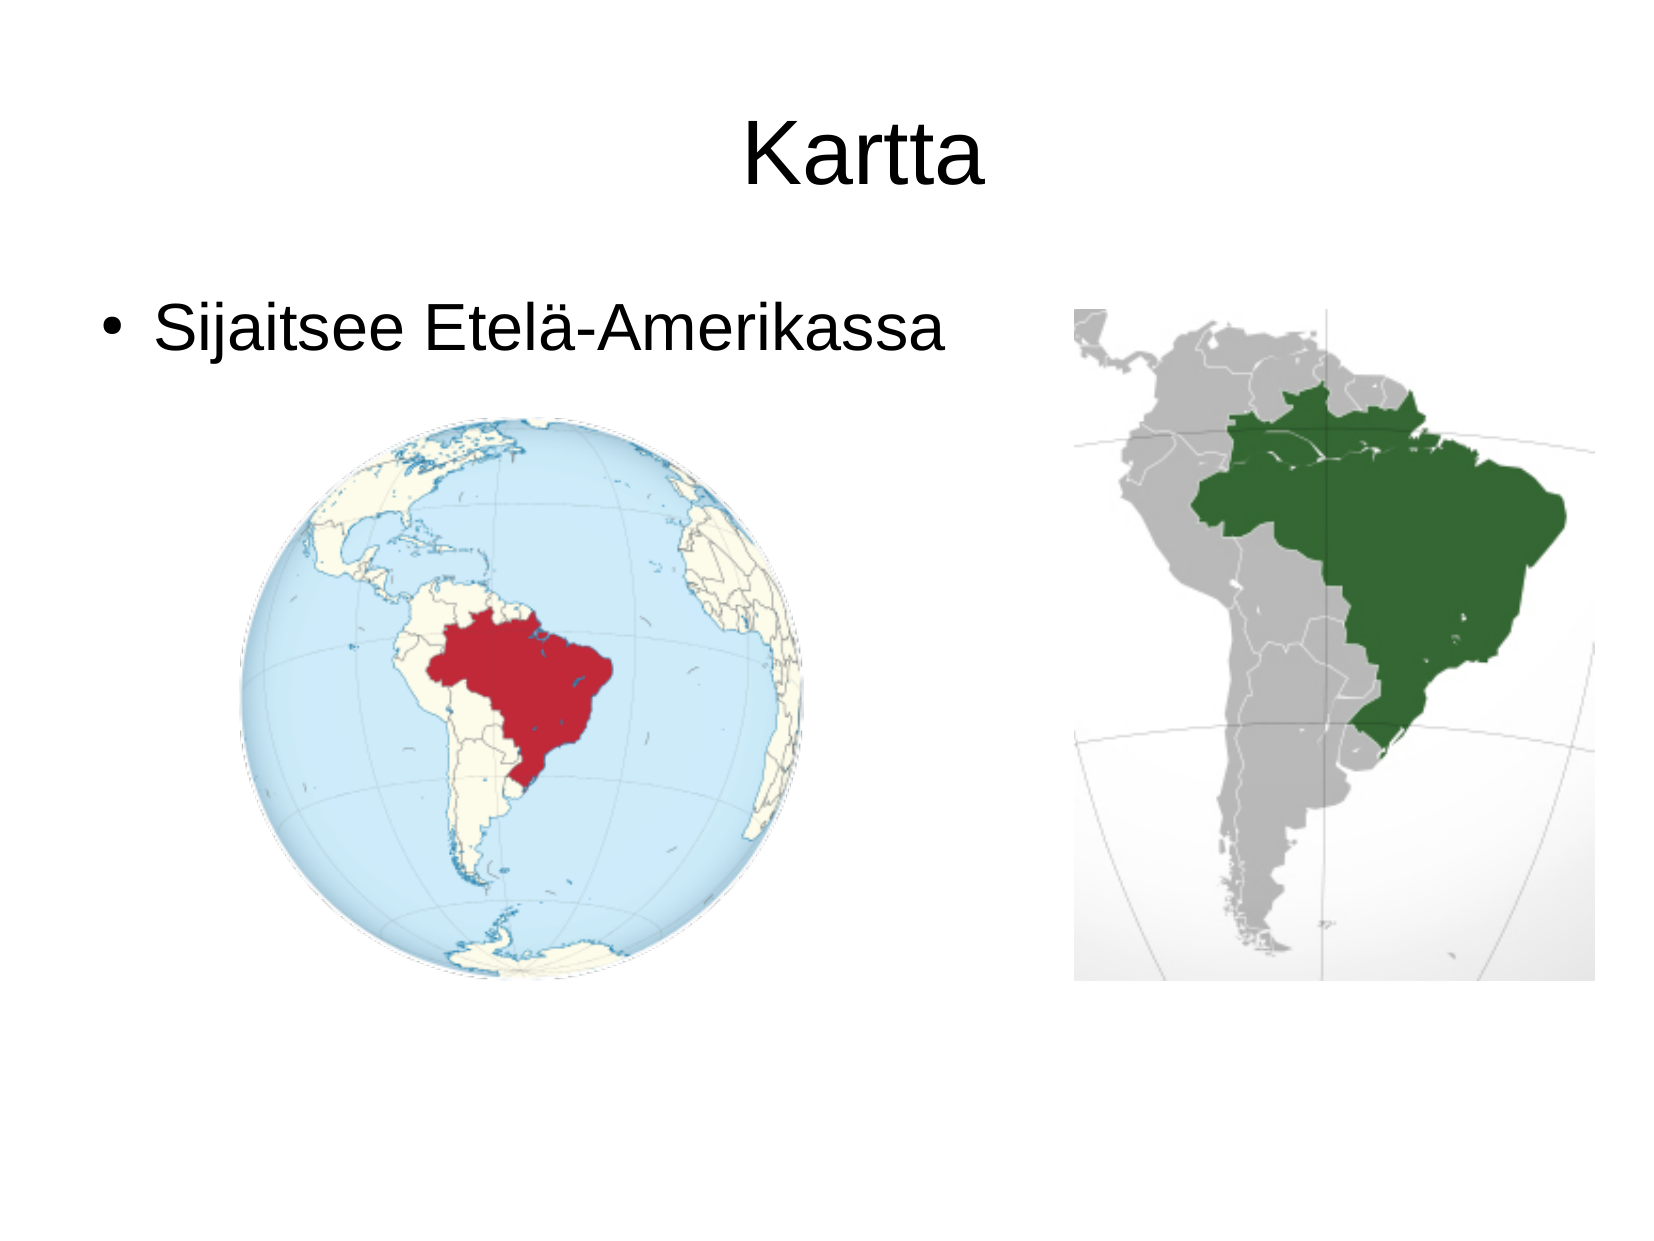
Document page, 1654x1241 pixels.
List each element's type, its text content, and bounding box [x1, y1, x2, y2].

list Sijaitsee Etelä-Amerikassa [82, 290, 1571, 1010]
picture [239, 417, 804, 981]
title Kartta [82, 49, 1571, 257]
picture [1074, 309, 1595, 981]
